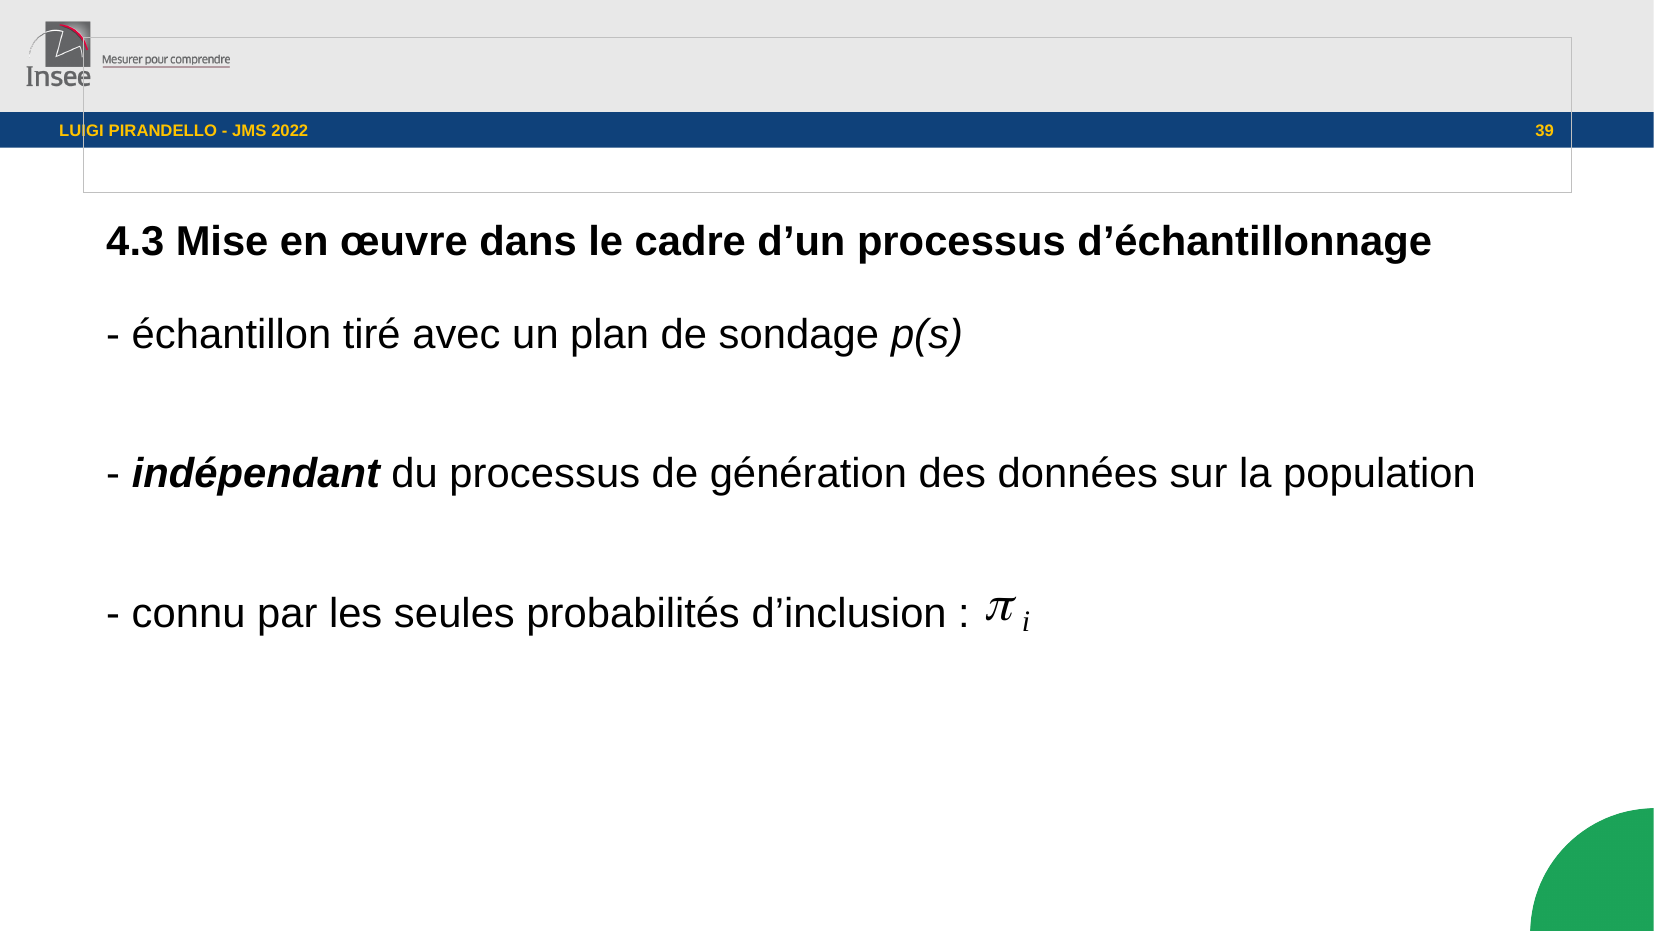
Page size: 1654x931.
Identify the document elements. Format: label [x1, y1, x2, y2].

chart [978, 594, 1037, 639]
picture [23, 0, 230, 89]
picture [1530, 808, 1654, 931]
picture [84, 38, 230, 89]
